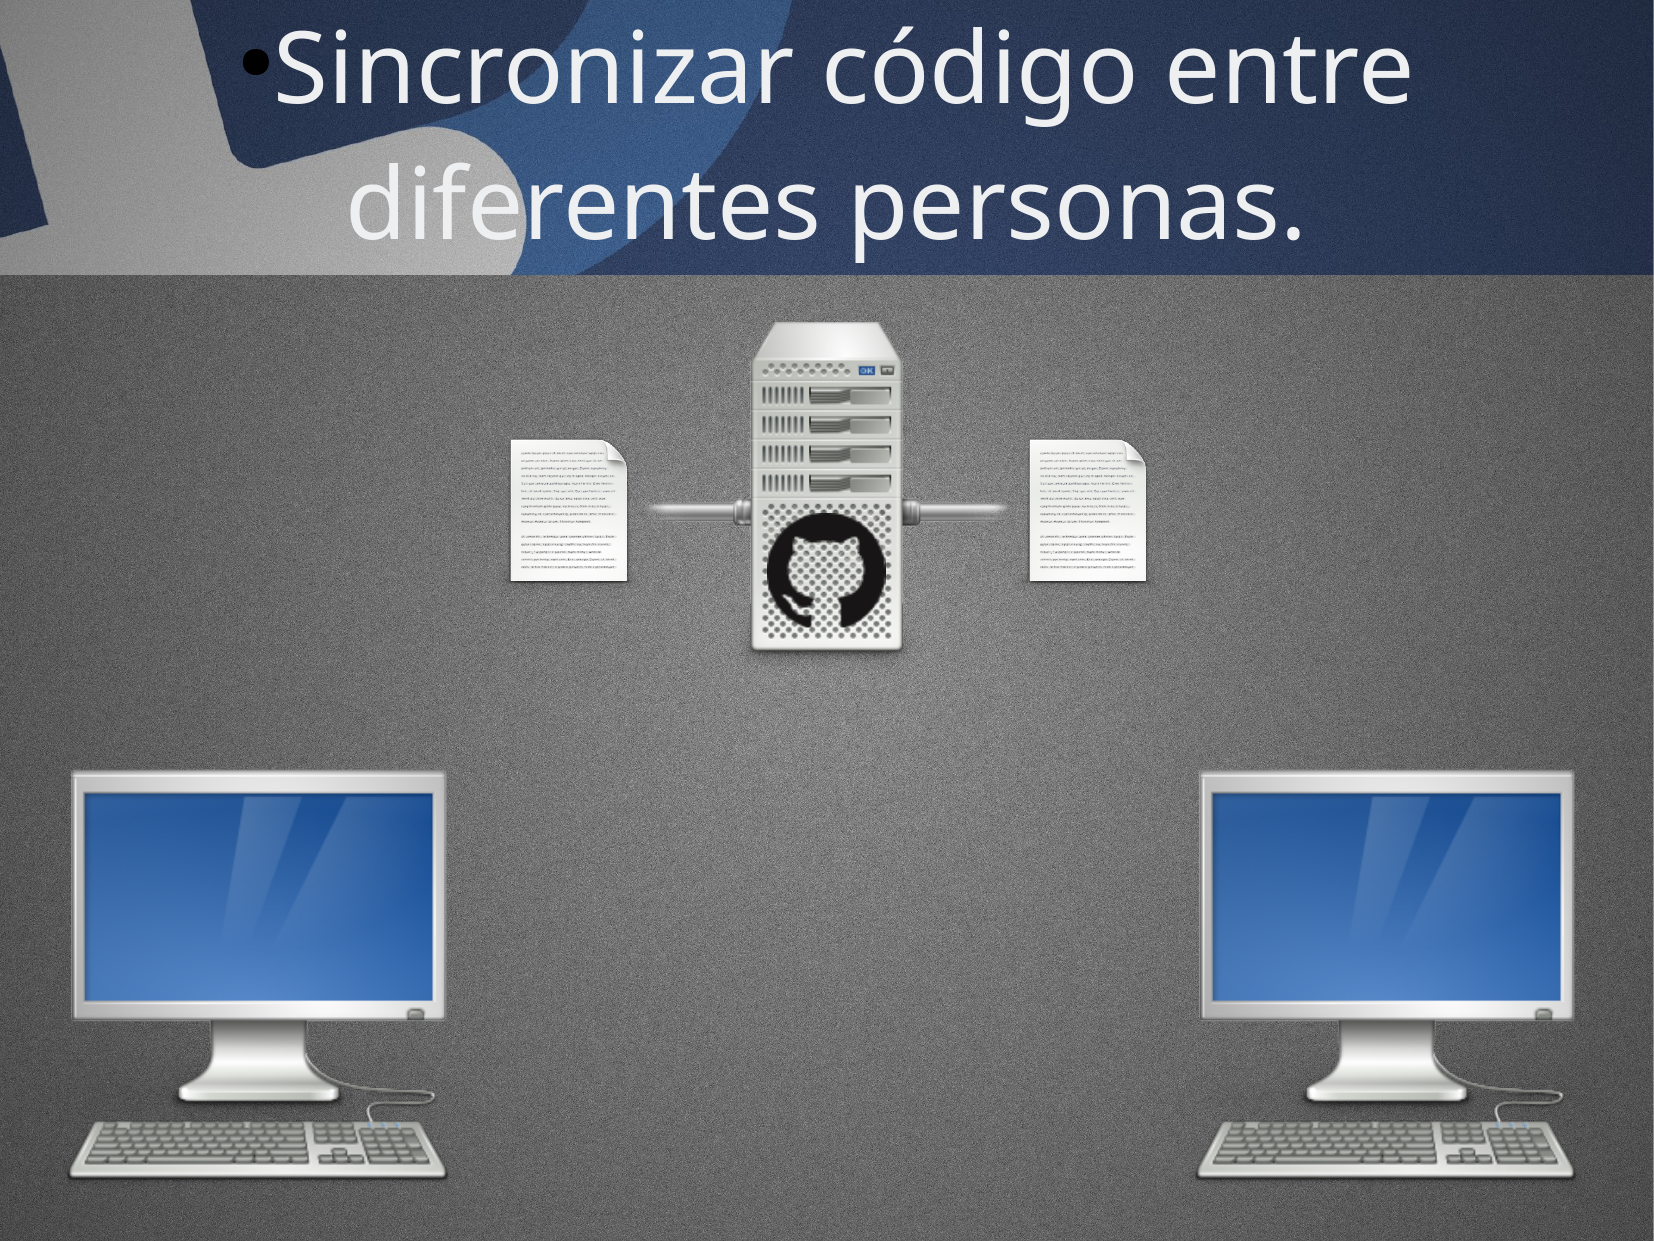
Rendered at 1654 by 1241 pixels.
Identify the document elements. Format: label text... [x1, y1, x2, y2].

picture [0, 0, 1654, 1241]
title Sincronizar código entre diferentes personas. [88, 29, 1565, 237]
